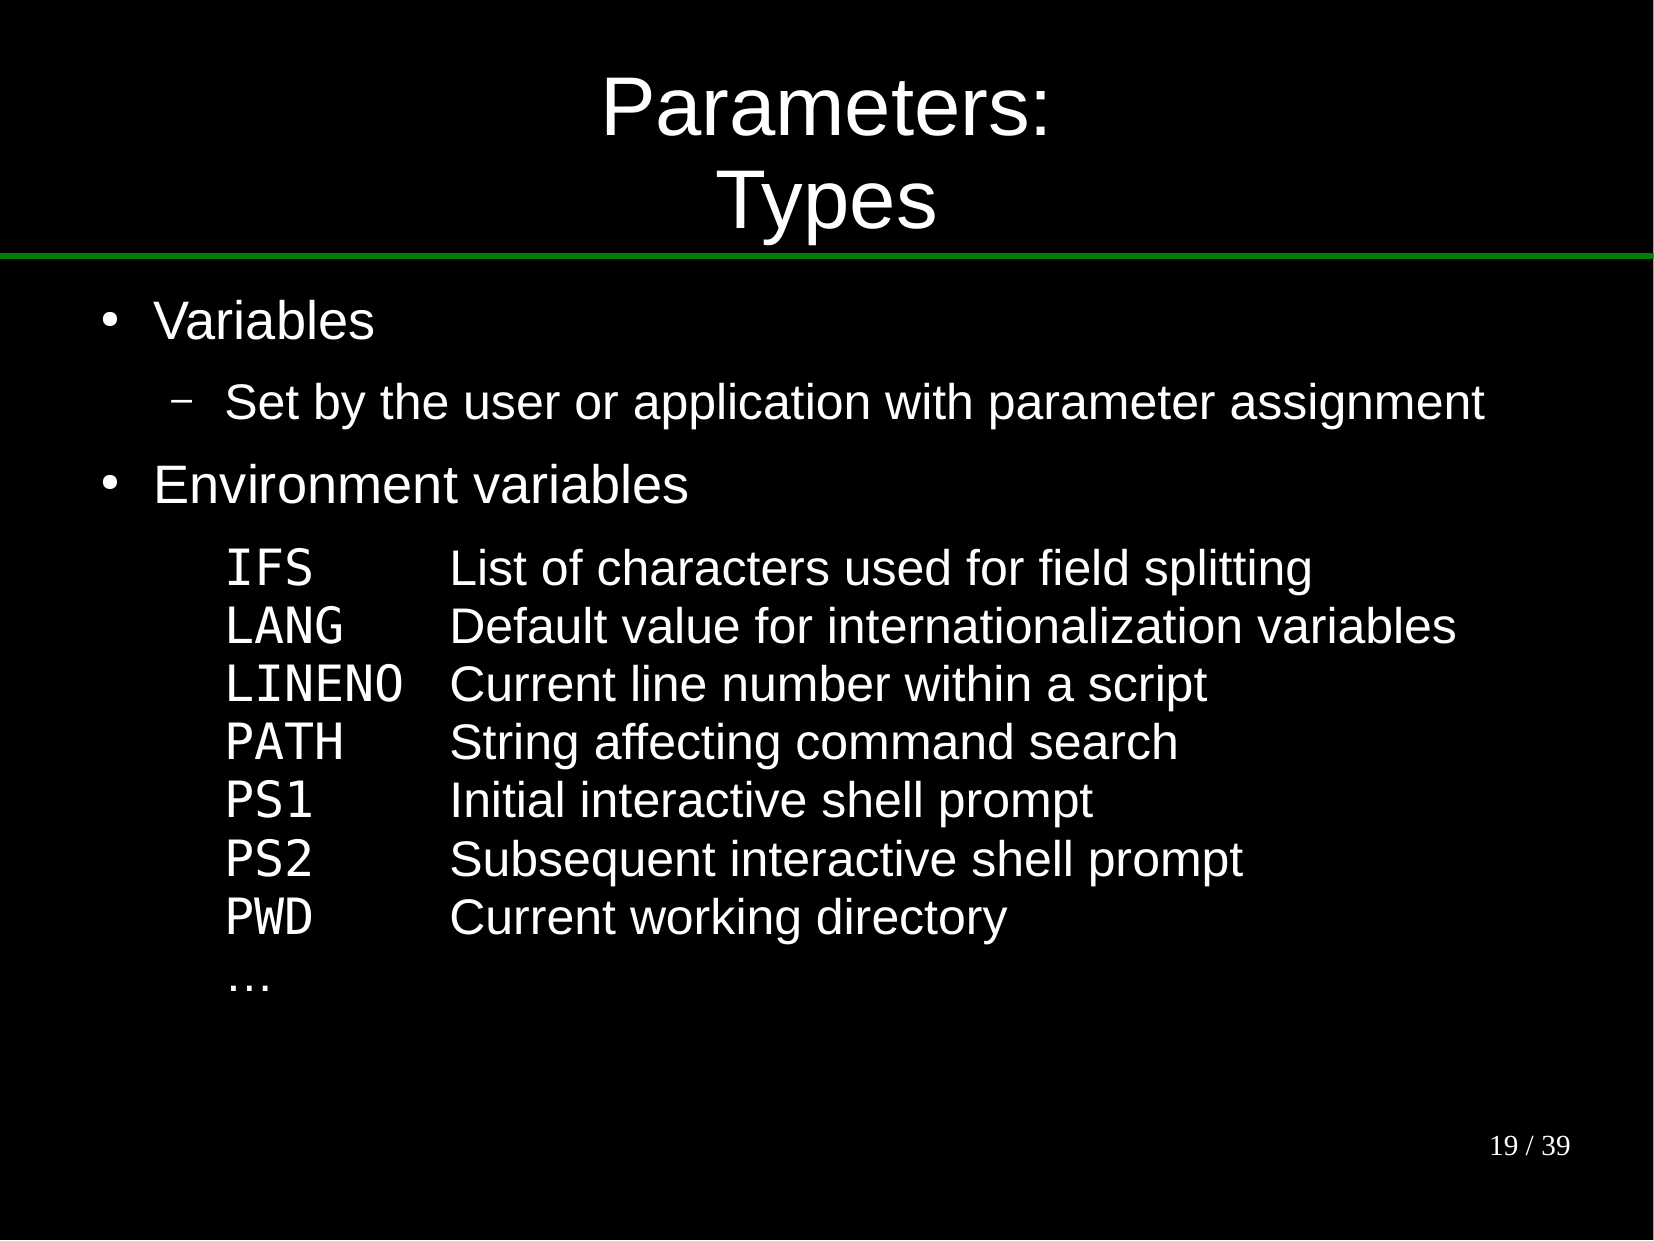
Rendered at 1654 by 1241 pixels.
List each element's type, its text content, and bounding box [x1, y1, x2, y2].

title Parameters: Types [82, 49, 1571, 257]
list Variables Set by the user or application with parameter assignment Environment variables IFS List of characters used for field splitting LANG Default value for internationalization variables LINENO Current line number within a script PATH String affecting command search PS1 Initial interactive shell prompt PS2 Subsequent interactive shell prompt PWD Current working directory … [82, 290, 1538, 1010]
